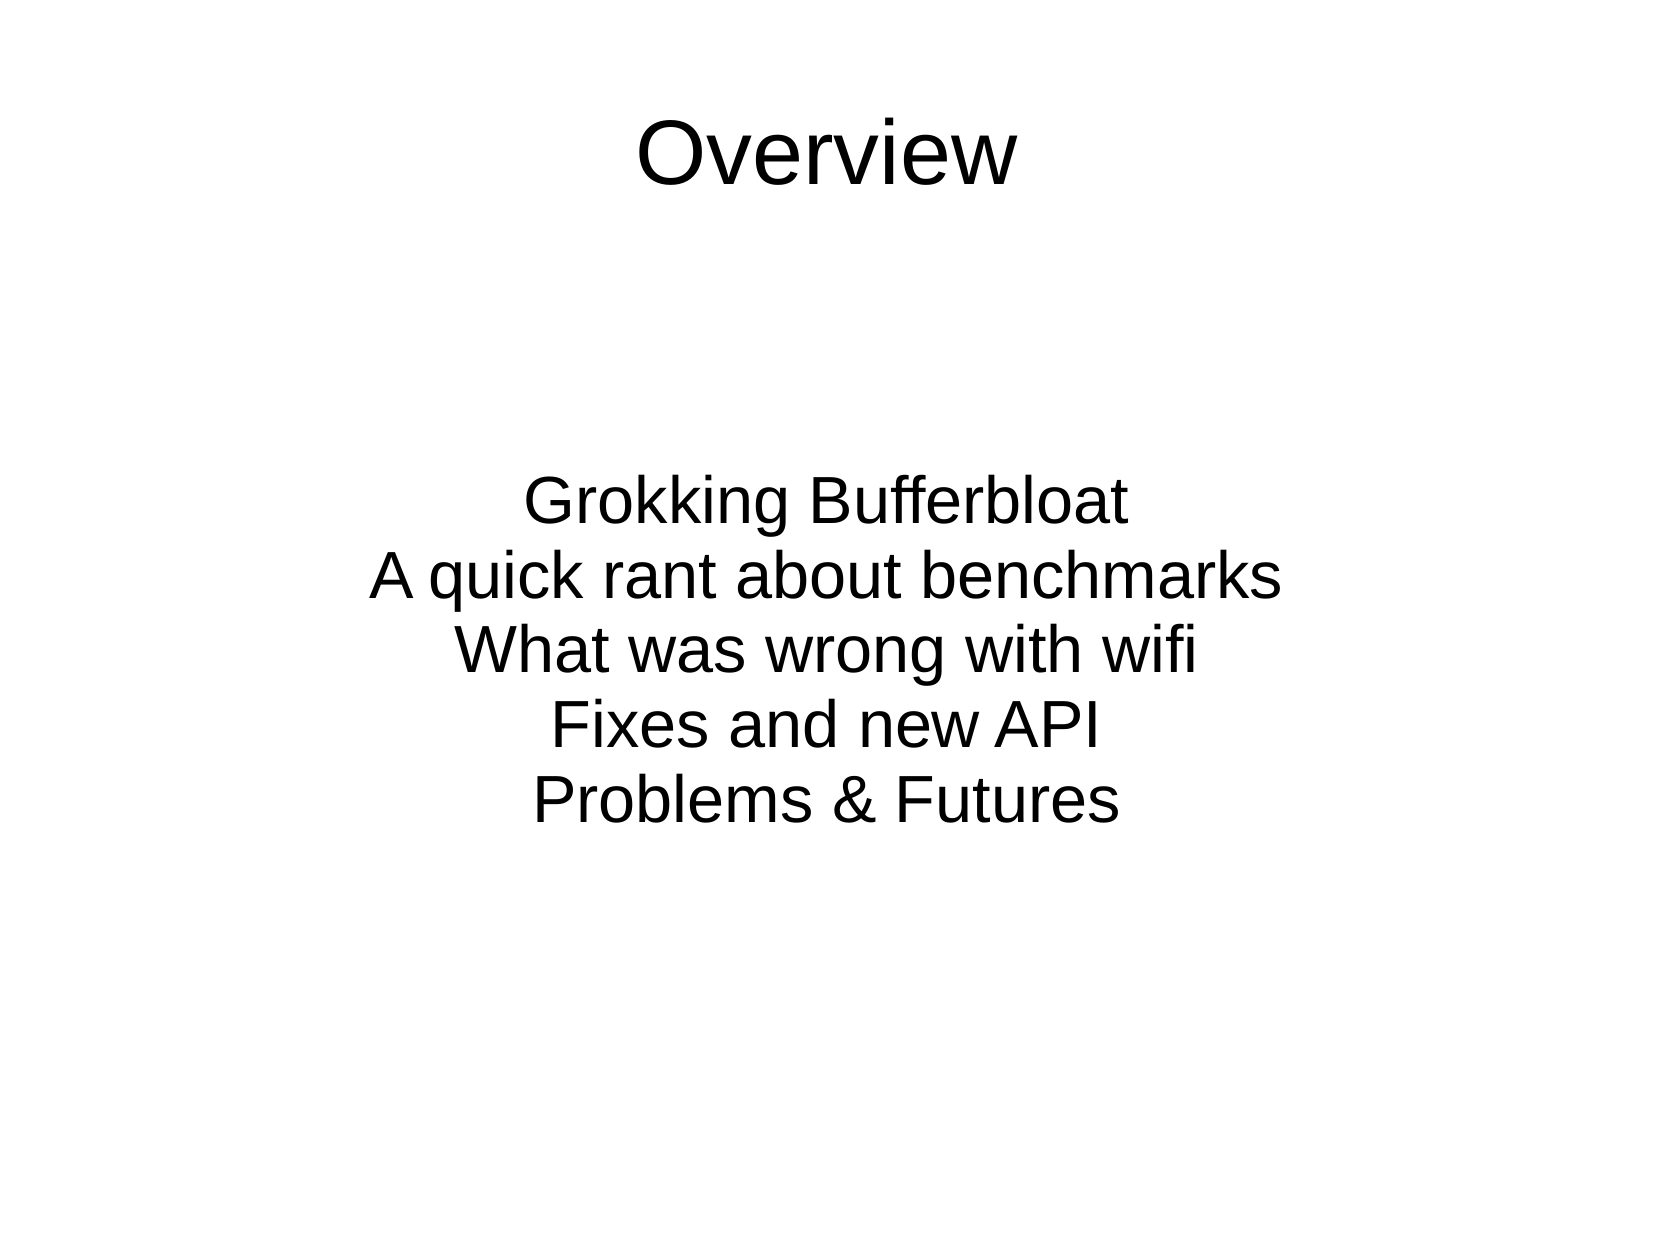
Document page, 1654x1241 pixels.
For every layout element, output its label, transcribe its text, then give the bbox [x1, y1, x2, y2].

subtitle Grokking Bufferbloat A quick rant about benchmarks What was wrong with wifi Fixes and new API Problems & Futures [82, 290, 1571, 1010]
title Overview [82, 49, 1571, 257]
